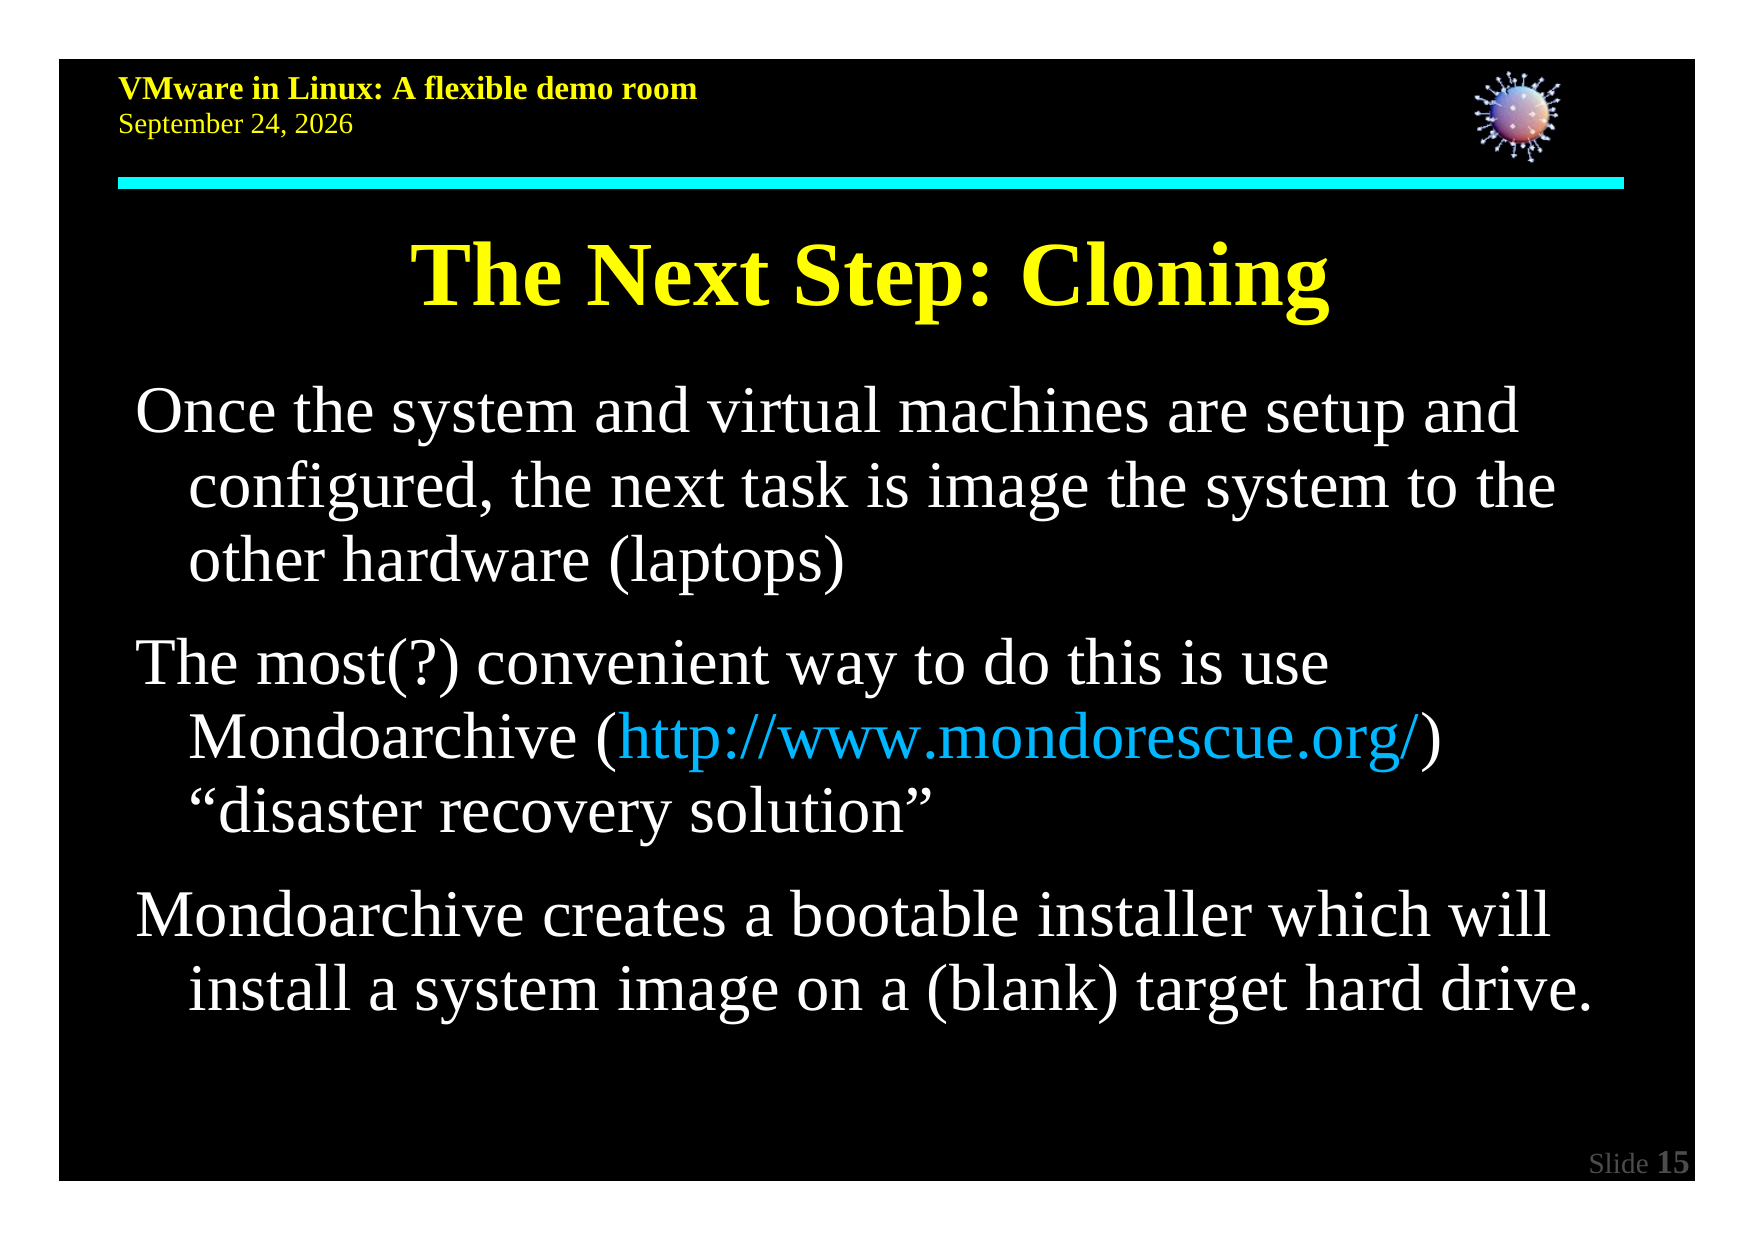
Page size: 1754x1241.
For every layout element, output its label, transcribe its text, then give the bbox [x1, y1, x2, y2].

picture [1464, 63, 1569, 174]
title The Next Step: Cloning [118, 200, 1625, 349]
list Once the system and virtual machines are setup and configured, the next task is image the system to the other hardware (laptops) The most(?) convenient way to do this is use Mondoarchive (http://www.mondorescue.org/) “disaster recovery solution” Mondoarchive creates a bootable installer which will install a system image on a (blank) target hard drive. [118, 373, 1625, 1173]
